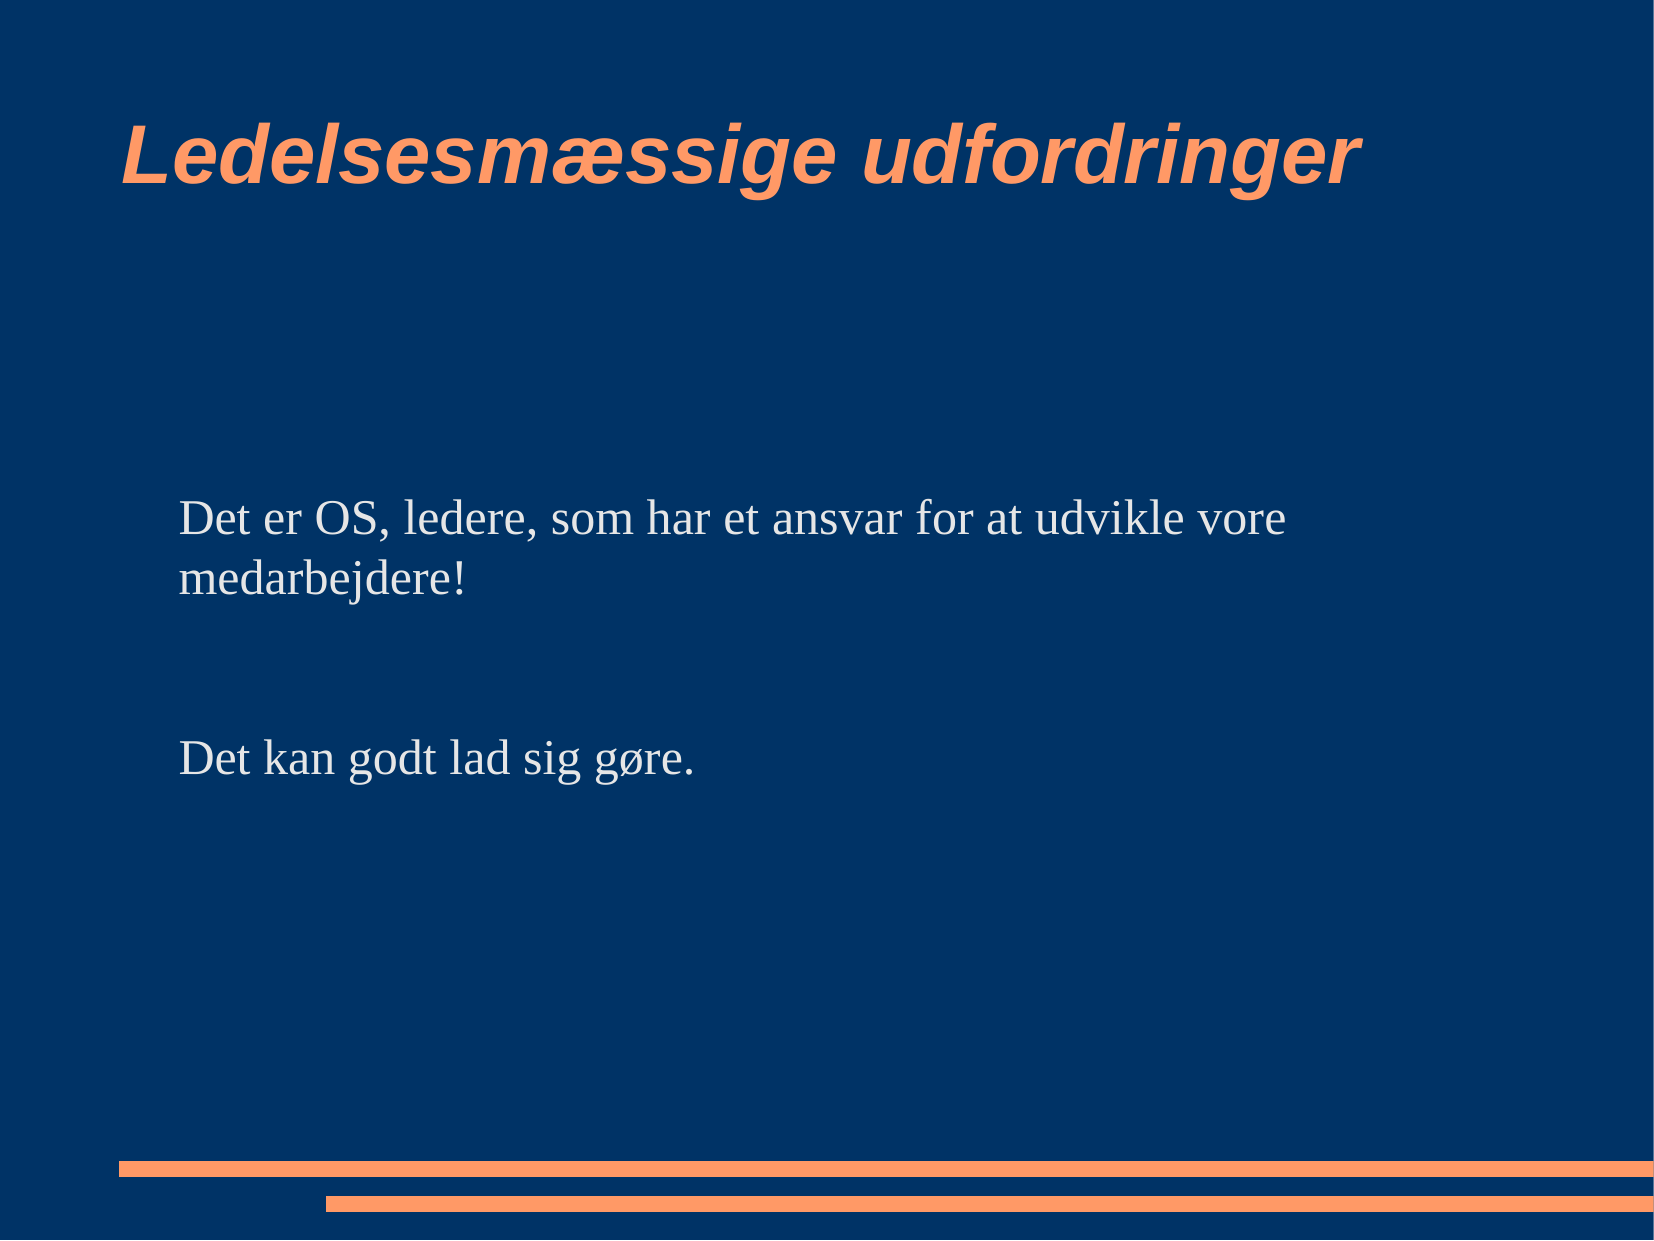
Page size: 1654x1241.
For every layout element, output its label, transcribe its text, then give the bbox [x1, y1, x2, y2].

list Det er OS, ledere, som har et ansvar for at udvikle vore medarbejdere! Det kan godt lad sig gøre. [178, 364, 1570, 1147]
title Ledelsesmæssige udfordringer [121, 46, 1534, 254]
